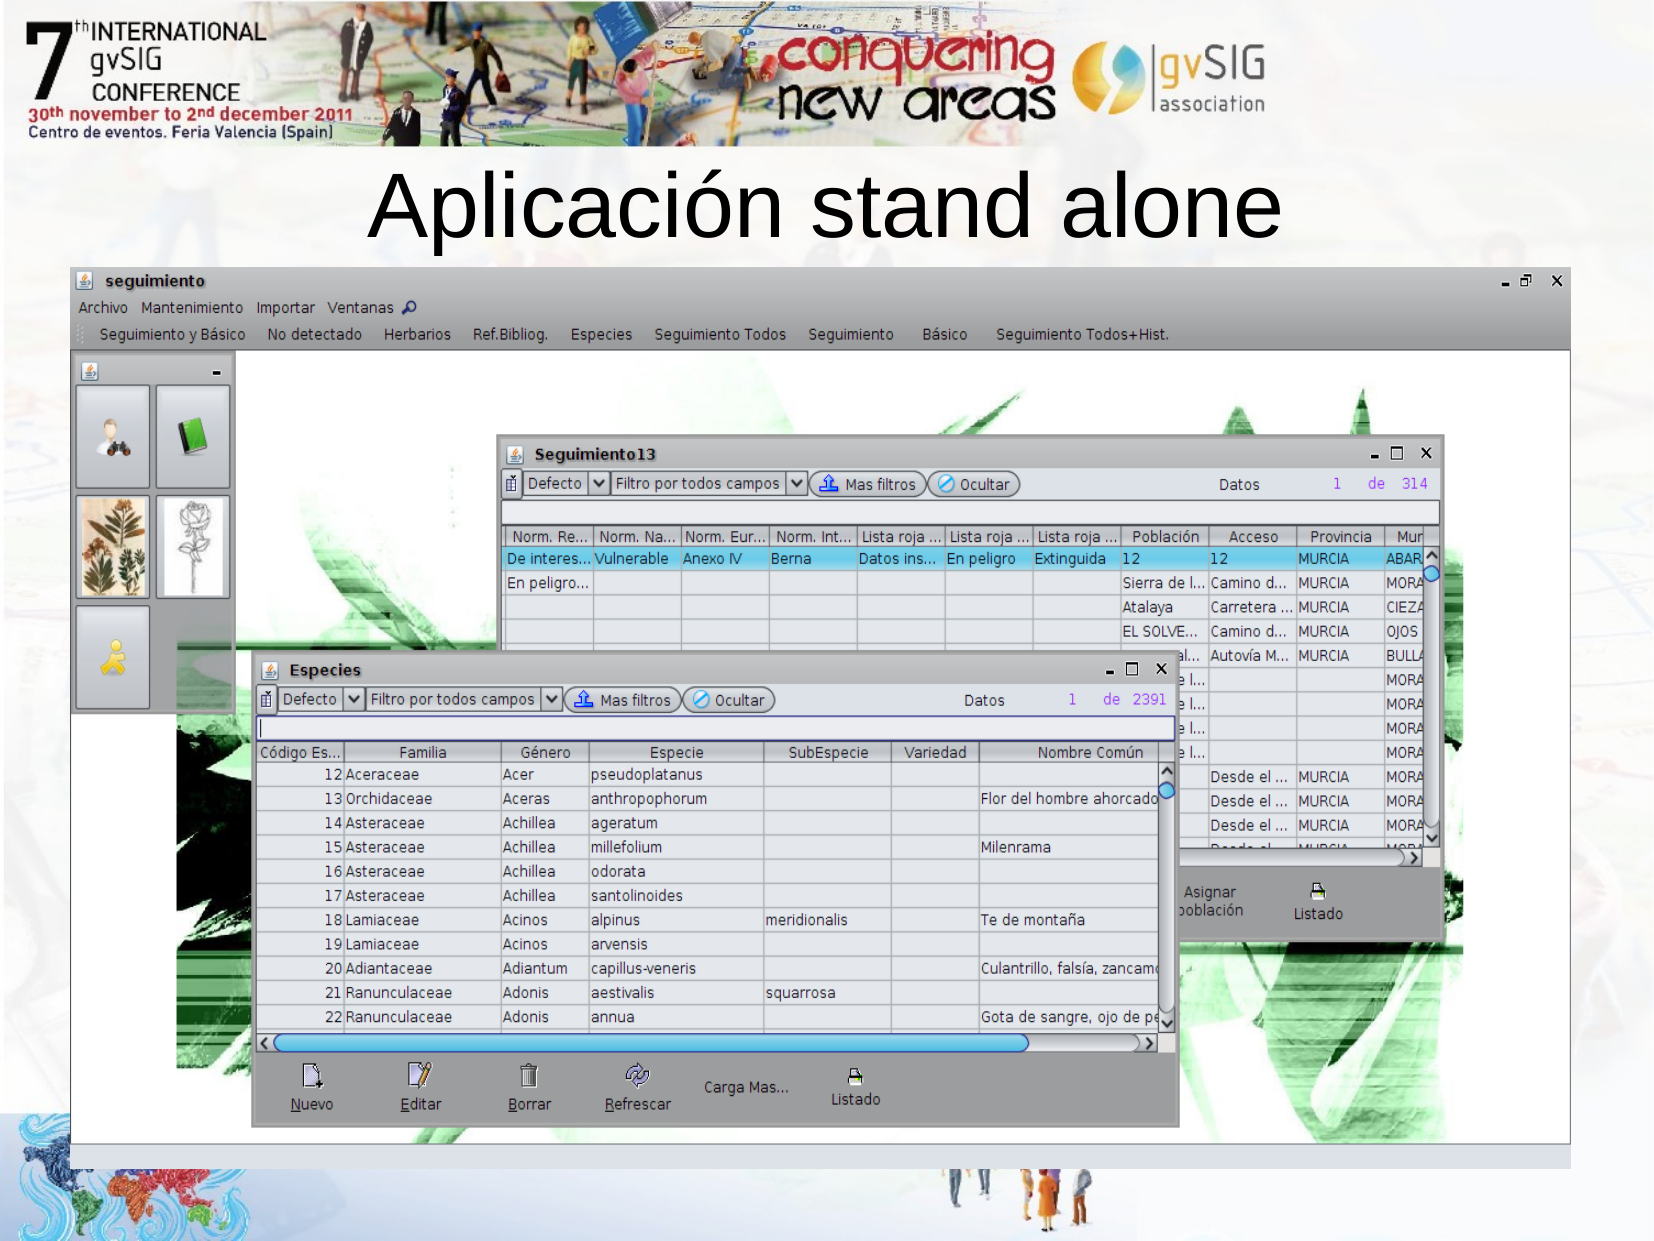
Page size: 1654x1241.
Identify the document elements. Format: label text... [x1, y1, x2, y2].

picture [0, 0, 1654, 1241]
title Aplicación stand alone [82, 102, 1571, 267]
